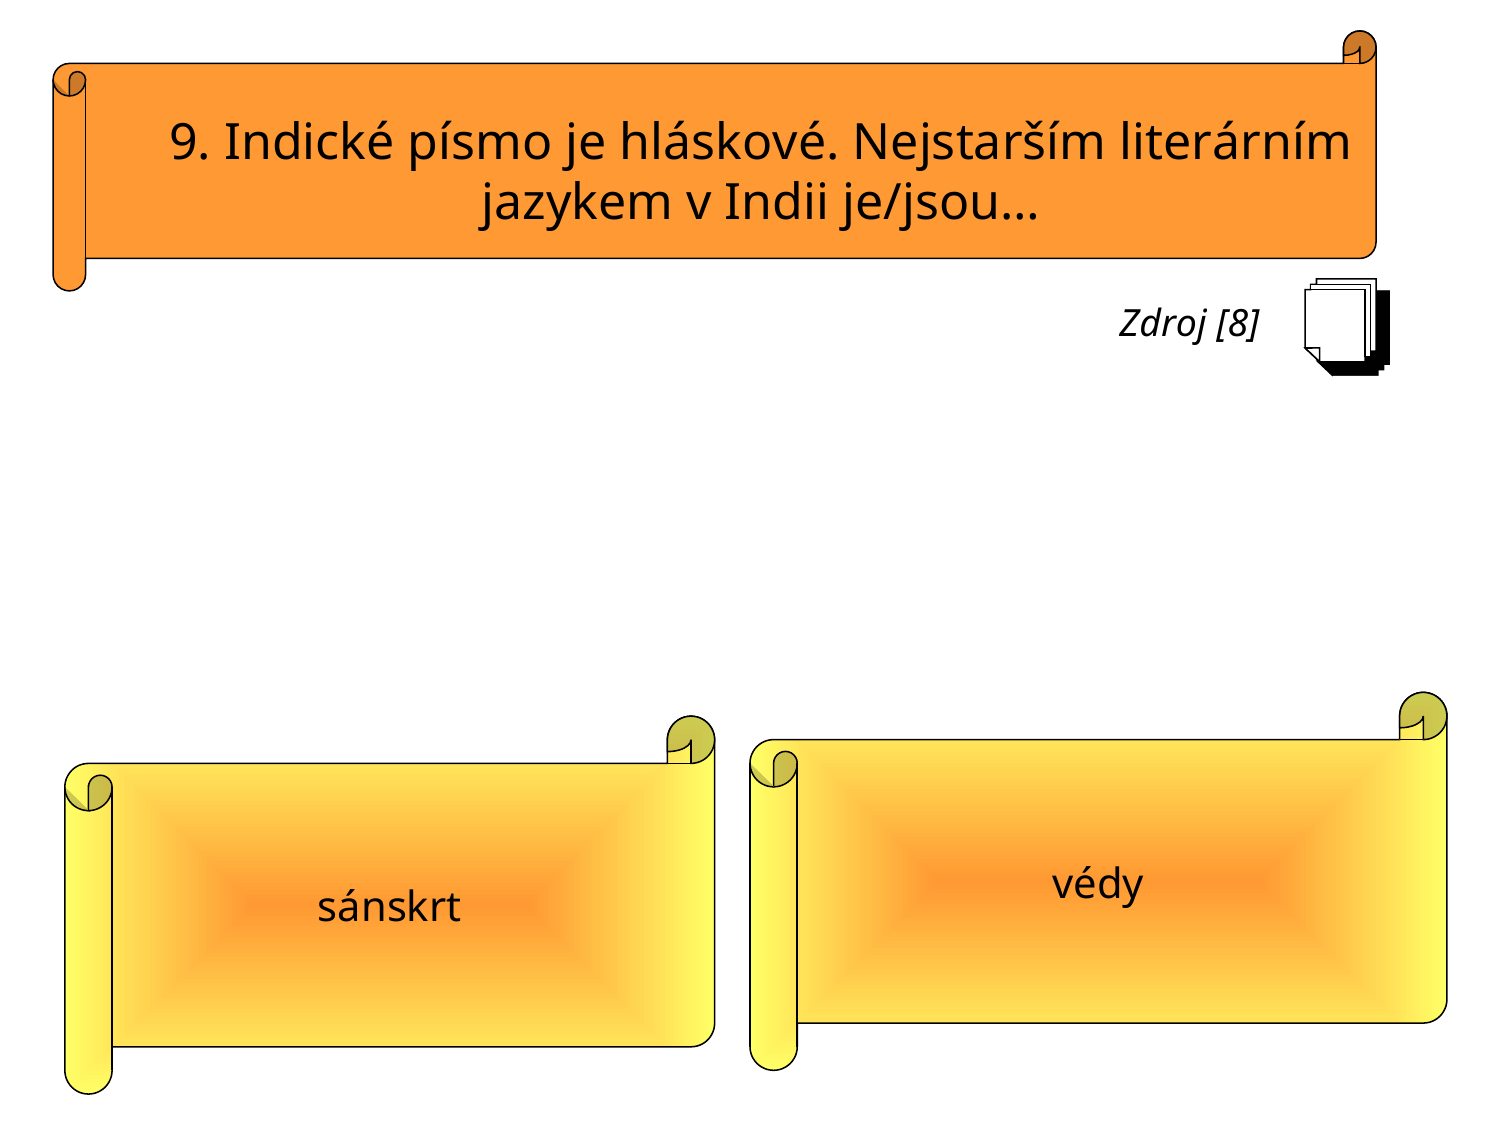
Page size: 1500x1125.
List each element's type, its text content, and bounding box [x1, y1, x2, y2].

text_box sánskrt [64, 790, 113, 1095]
text_box védy [750, 770, 798, 1071]
text_box védy [750, 720, 1447, 1024]
text_box sánskrt [64, 744, 715, 1047]
text_box [1305, 278, 1377, 362]
text_box 9. Indické písmo je hláskové. Nejstarším literárním jazykem v Indii je/jsou… [112, 101, 1410, 238]
text_box Zdroj [8] [1104, 290, 1275, 352]
text_box [53, 30, 1377, 291]
